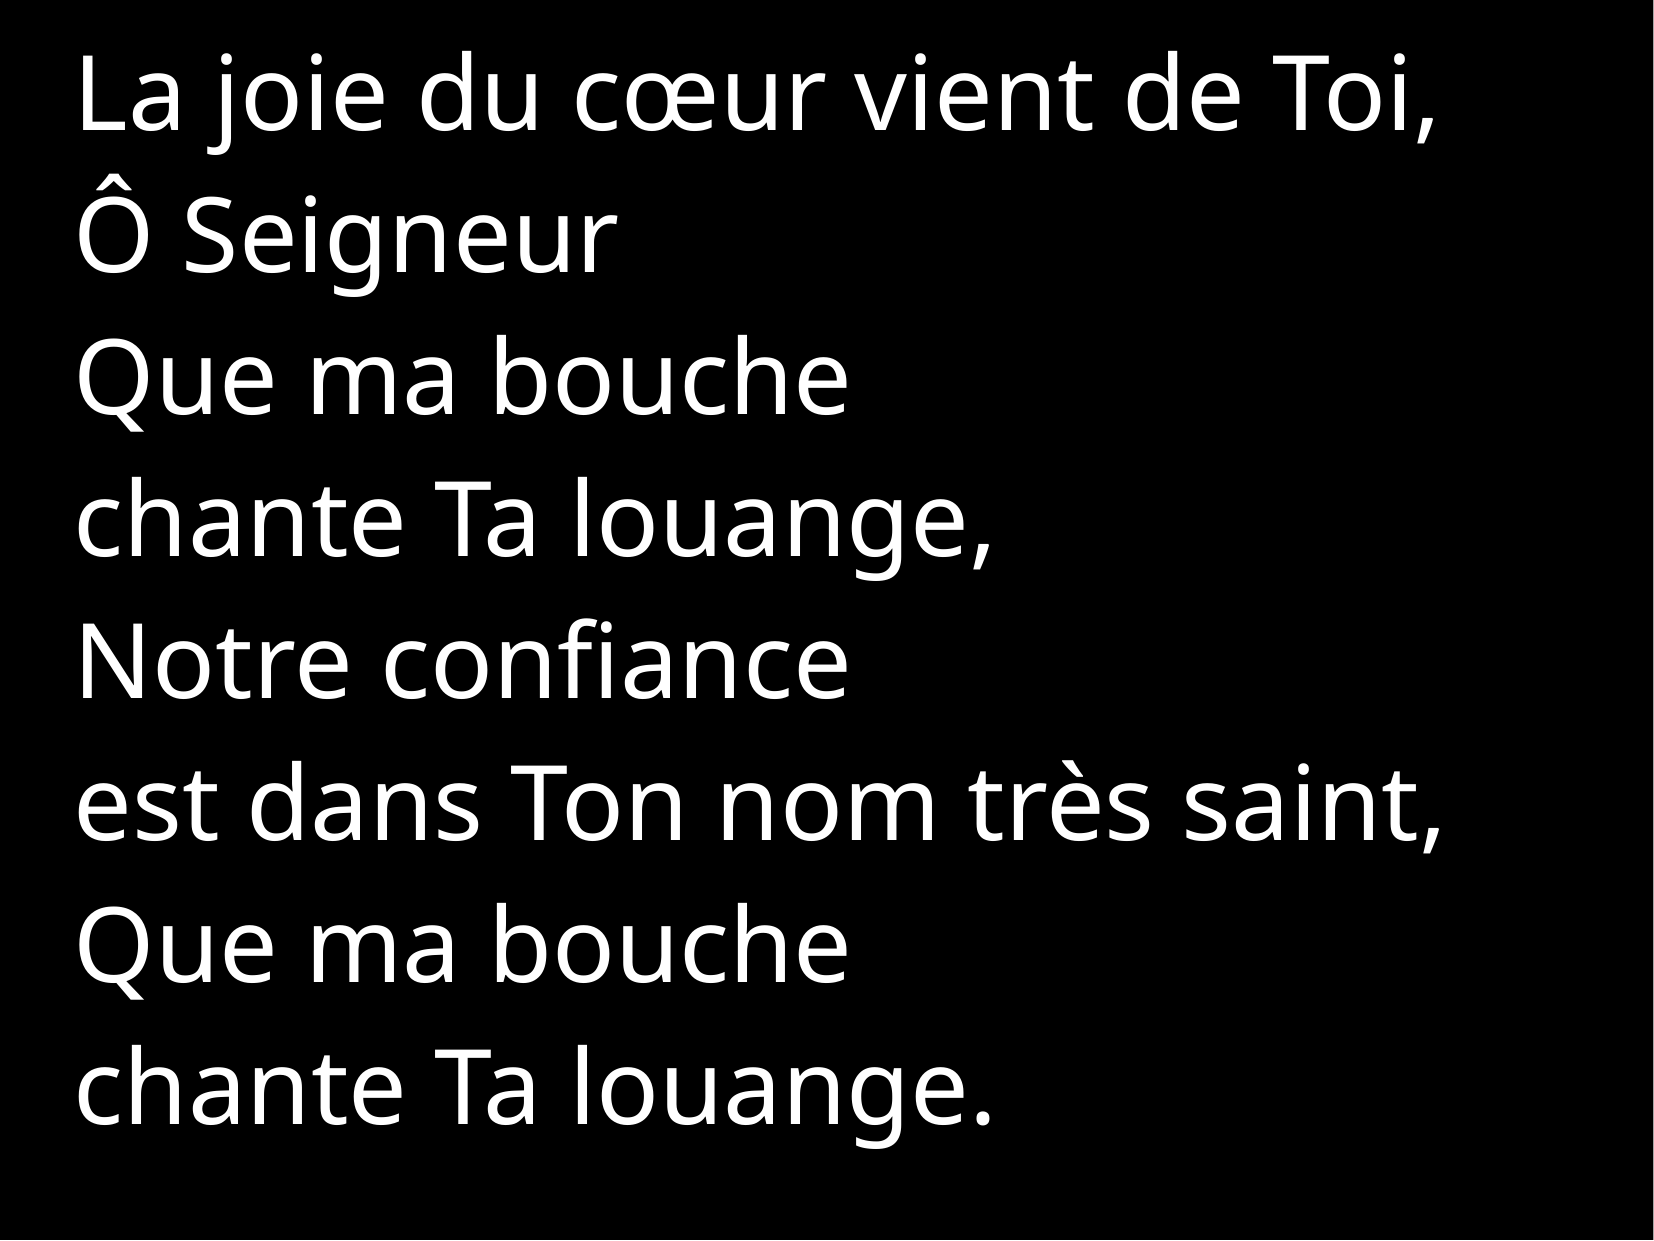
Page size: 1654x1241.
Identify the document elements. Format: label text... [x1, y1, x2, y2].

text_box La joie du cœur vient de Toi, Ô Seigneur Que ma bouche chante Ta louange, Notre confiance est dans Ton nom très saint, Que ma bouche chante Ta louange. [59, 11, 1654, 1241]
